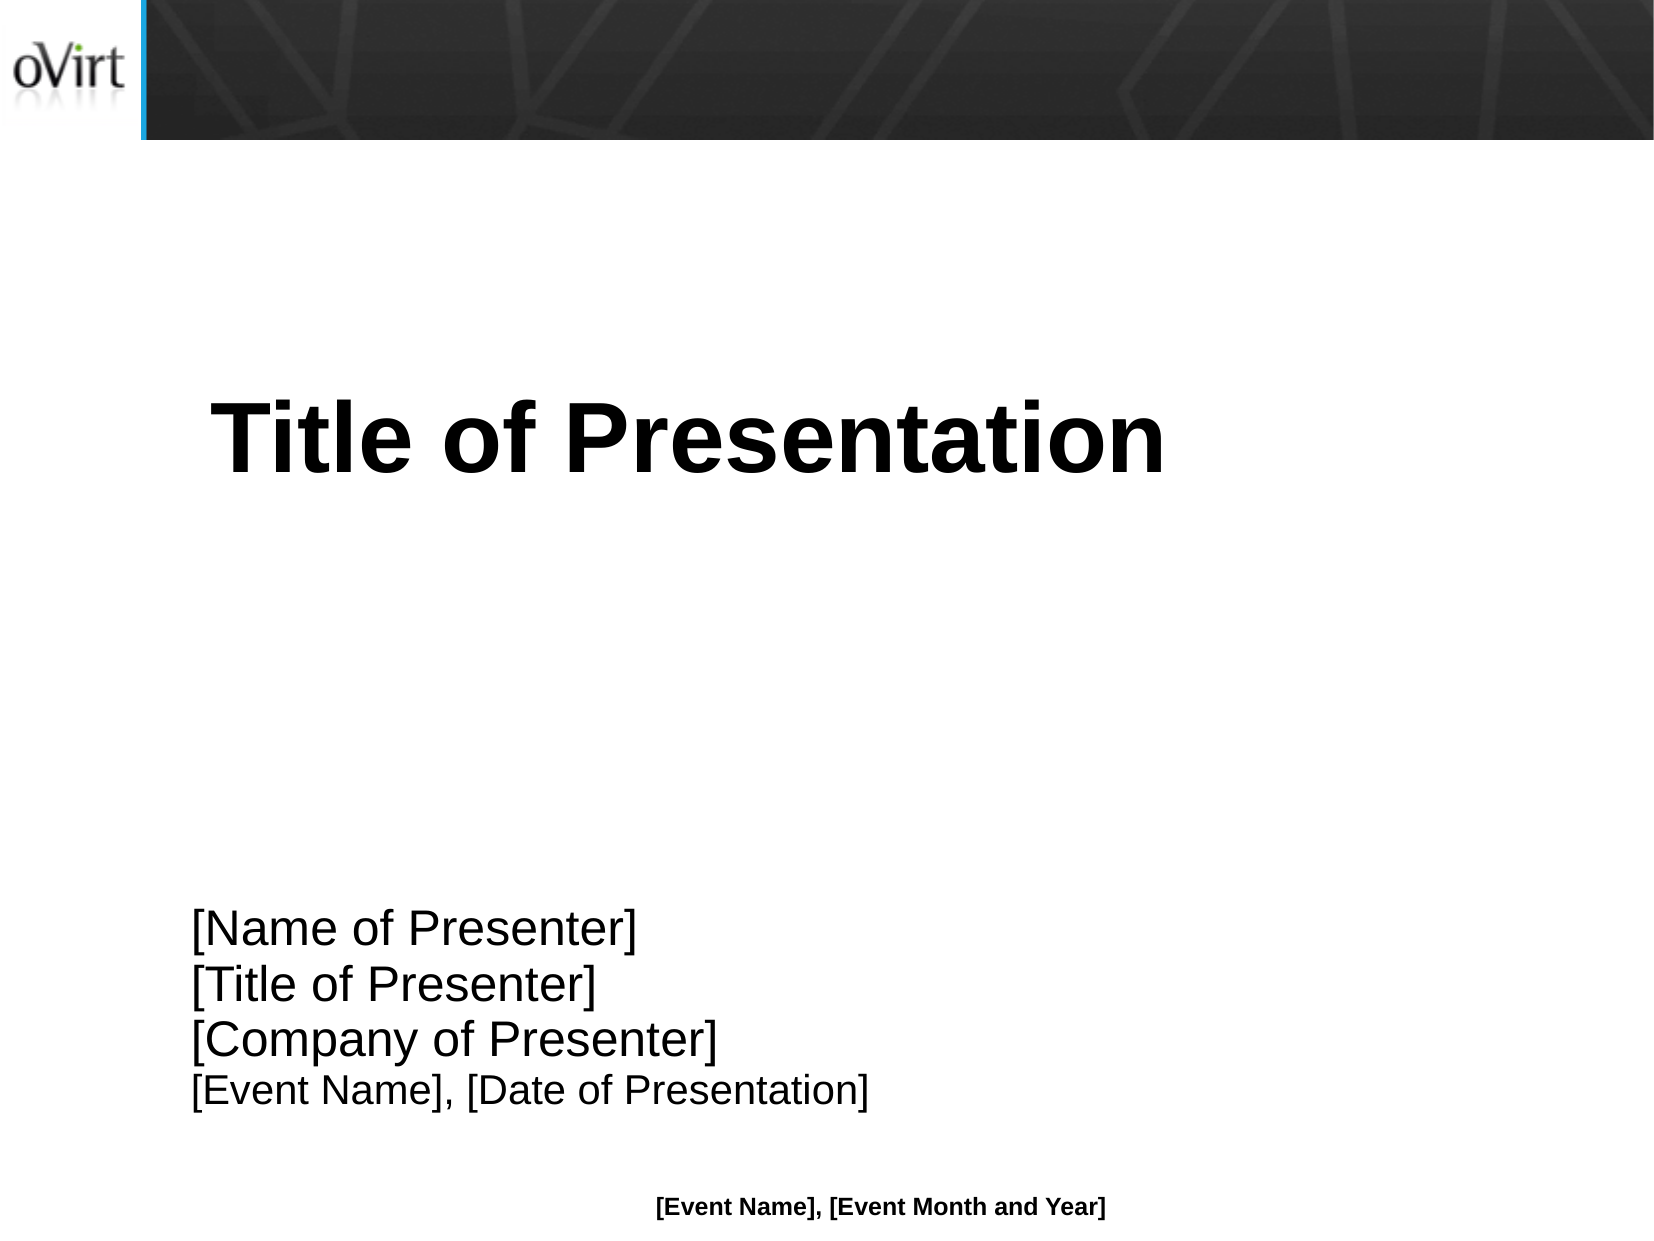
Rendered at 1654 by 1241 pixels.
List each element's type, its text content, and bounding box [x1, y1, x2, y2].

picture [0, 0, 1654, 140]
text_box Title of Presentation [112, 374, 1549, 613]
text_box [Name of Presenter] [Title of Presenter] [Company of Presenter] [Event Name], [Date of Presentation] [176, 669, 1549, 1122]
